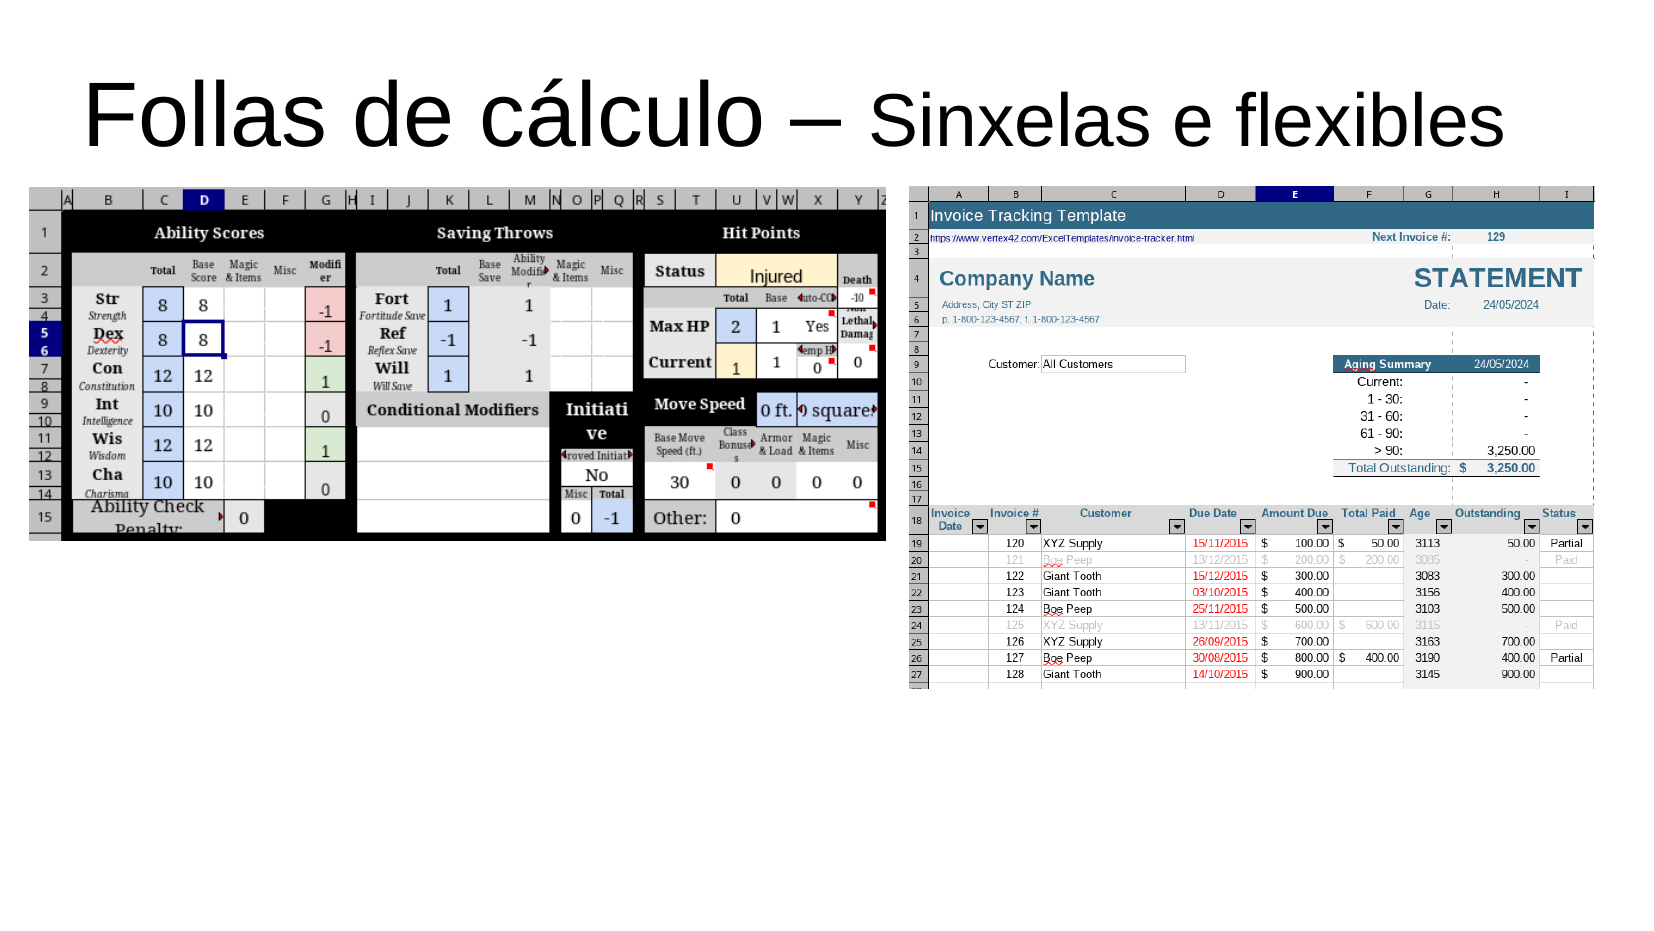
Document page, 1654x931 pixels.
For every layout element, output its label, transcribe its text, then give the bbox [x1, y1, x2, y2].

picture [29, 187, 886, 541]
title Follas de cálculo – Sinxelas e flexibles [82, 37, 1571, 193]
picture [909, 186, 1595, 689]
